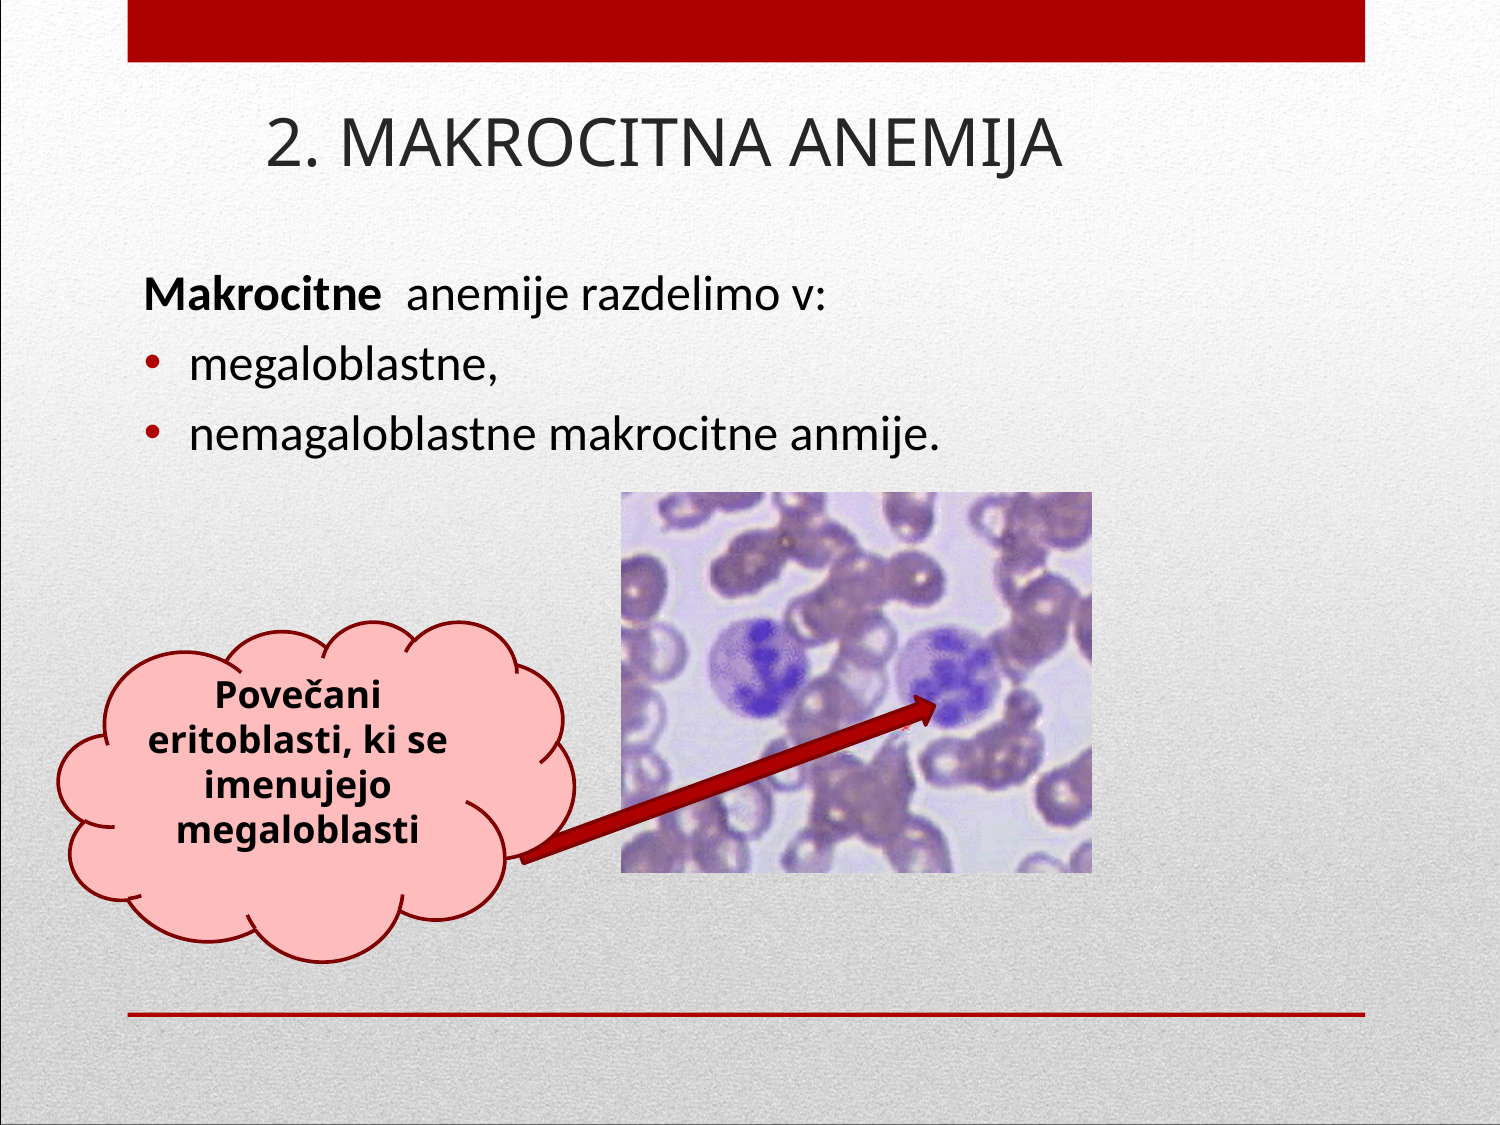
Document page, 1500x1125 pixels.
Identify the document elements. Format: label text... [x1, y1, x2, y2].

title 2. MAKROCITNA ANEMIJA [117, 70, 1230, 188]
list Makrocitne anemije razdelimo v: megaloblastne, nemagaloblastne makrocitne anmije. [128, 222, 1367, 989]
text_box [520, 696, 935, 864]
text_box Povečani eritoblasti, ki se imenujejo megaloblasti [58, 622, 575, 963]
picture [0, 0, 1500, 1125]
